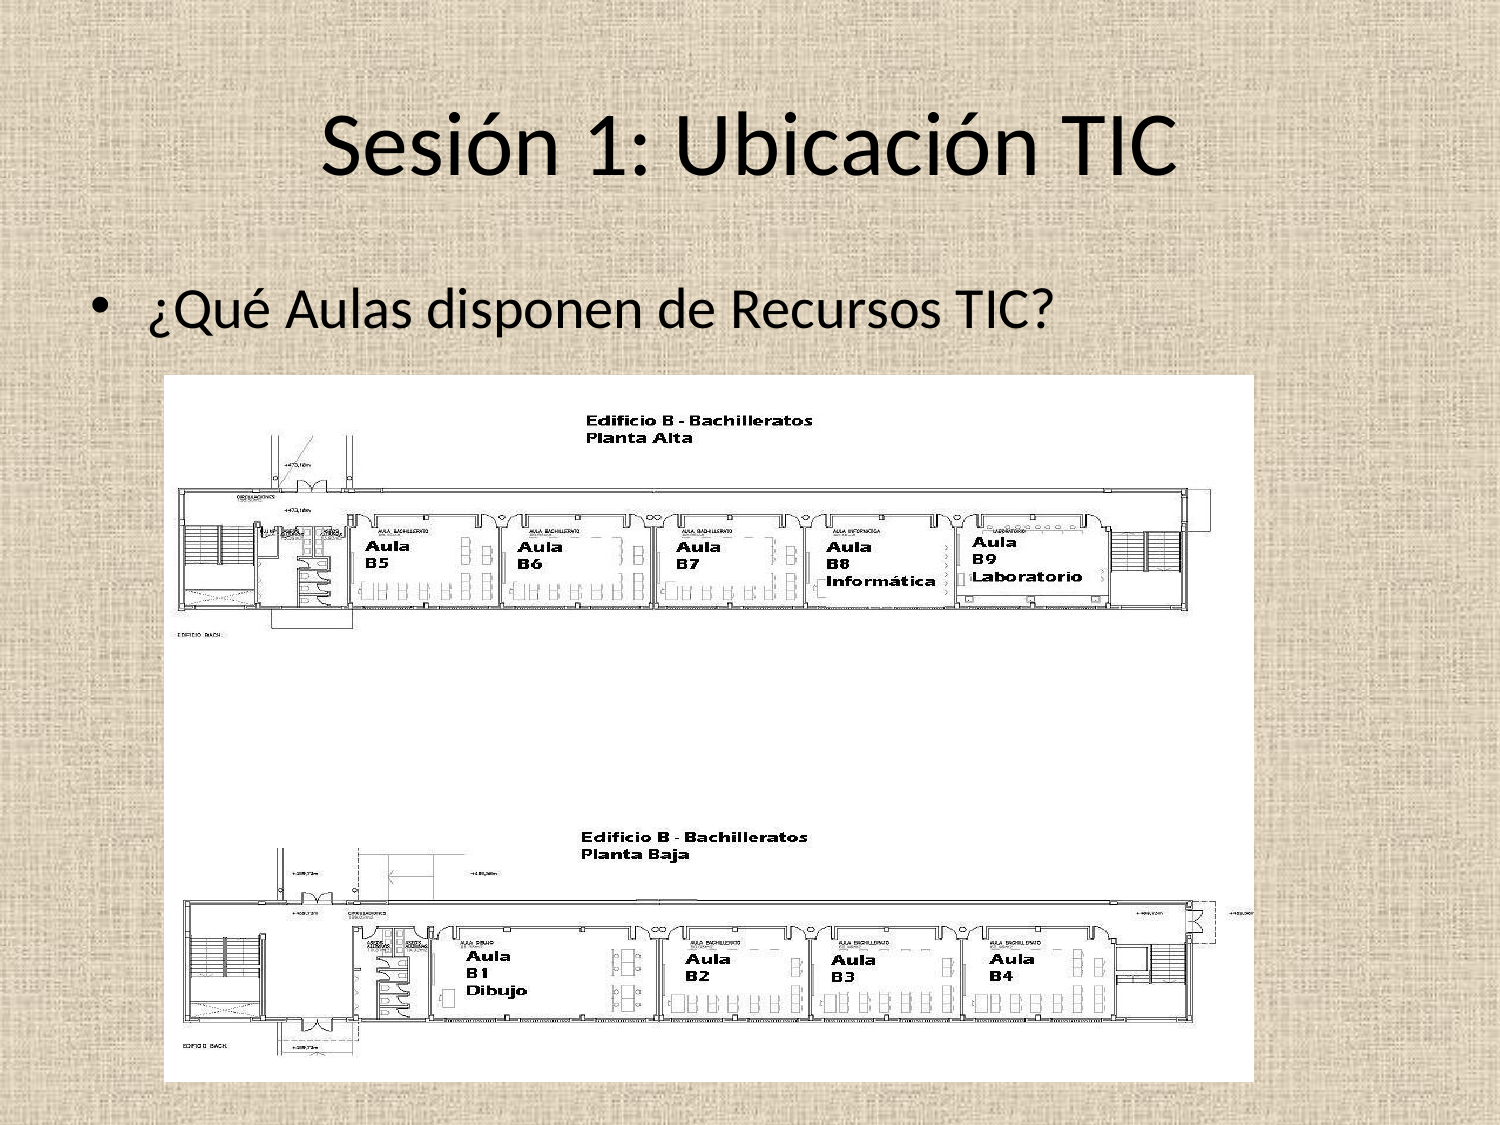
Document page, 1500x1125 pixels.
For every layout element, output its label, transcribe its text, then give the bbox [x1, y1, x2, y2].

picture [0, 0, 1500, 1125]
list ¿Qué Aulas disponen de Recursos TIC? [75, 262, 1426, 1005]
title Sesión 1: Ubicación TIC [75, 45, 1426, 233]
